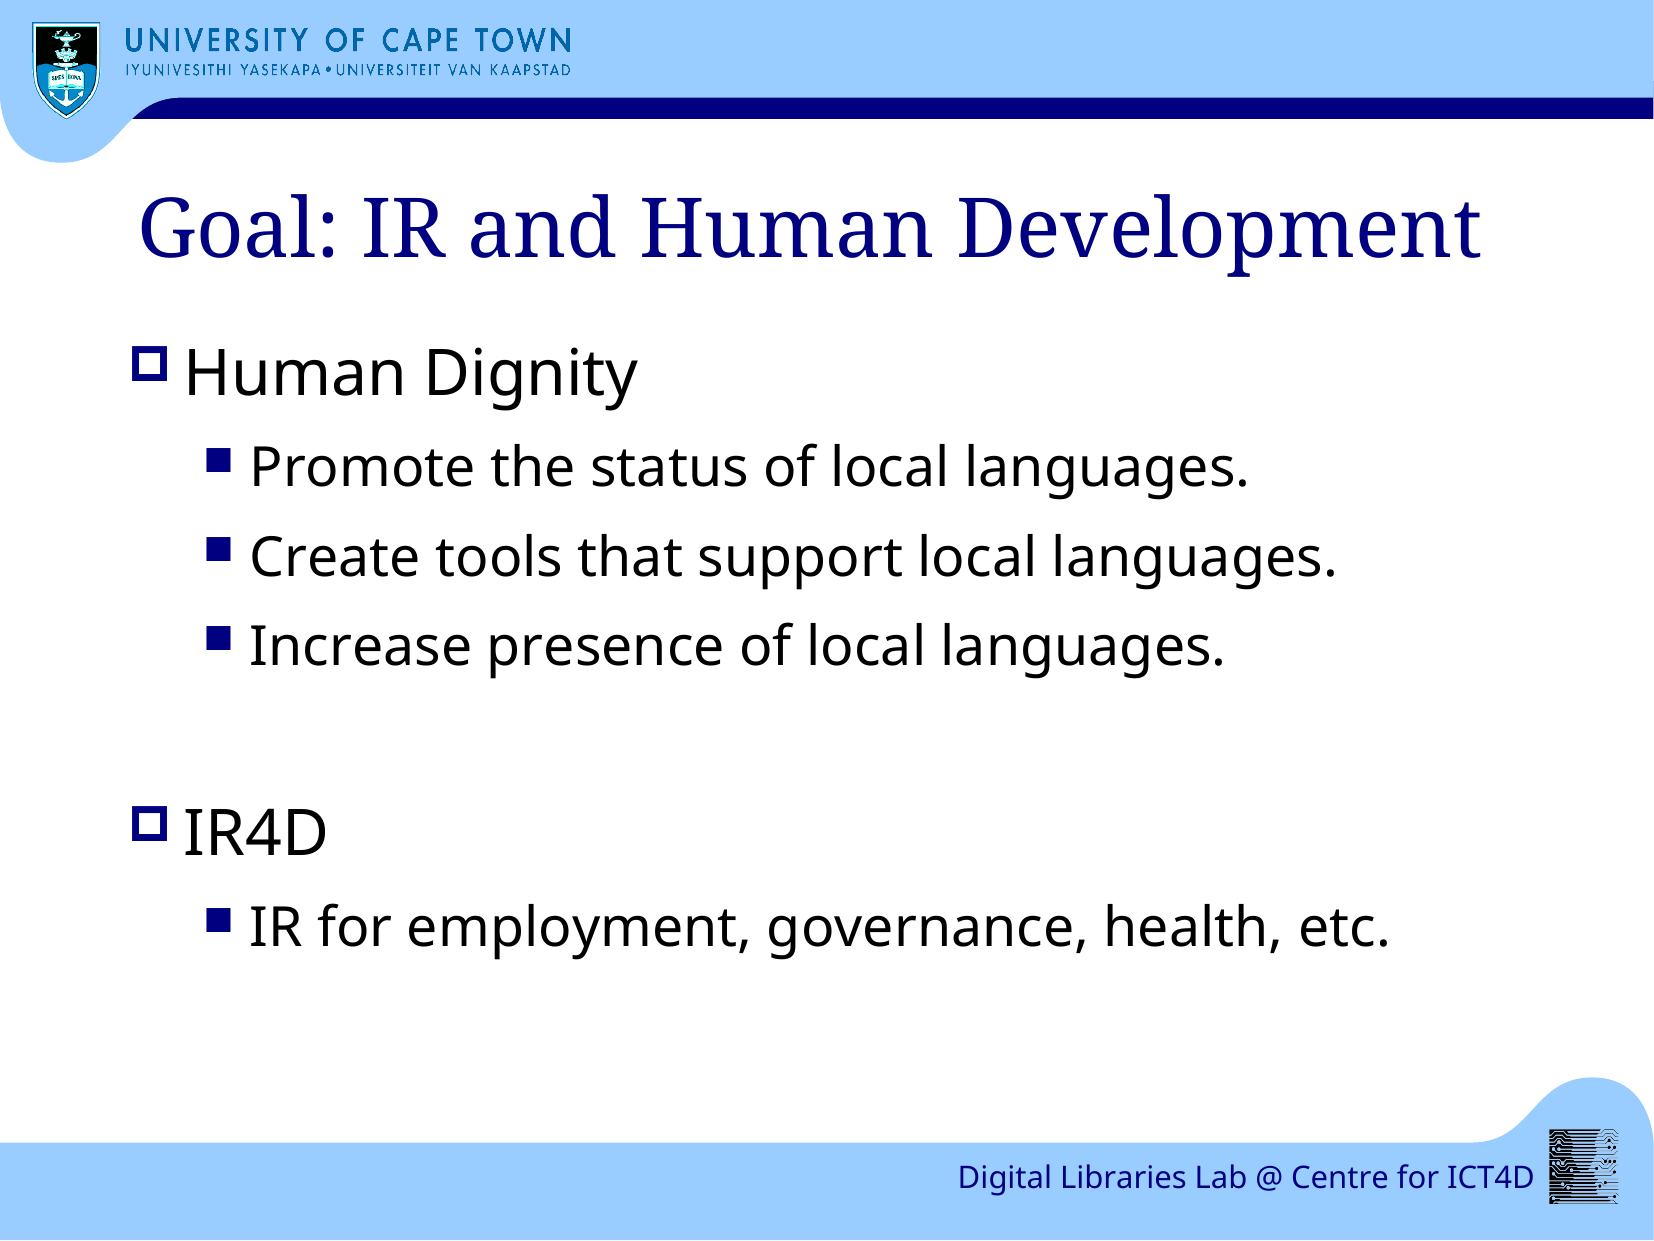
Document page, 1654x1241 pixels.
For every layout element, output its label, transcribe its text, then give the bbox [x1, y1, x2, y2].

list Human Dignity Promote the status of local languages. Create tools that support local languages. Increase presence of local languages. IR4D IR for employment, governance, health, etc. [128, 326, 1597, 1046]
title Goal: IR and Human Development [137, 155, 1598, 296]
picture [122, 25, 573, 78]
picture [32, 22, 101, 120]
picture [1549, 1129, 1619, 1204]
